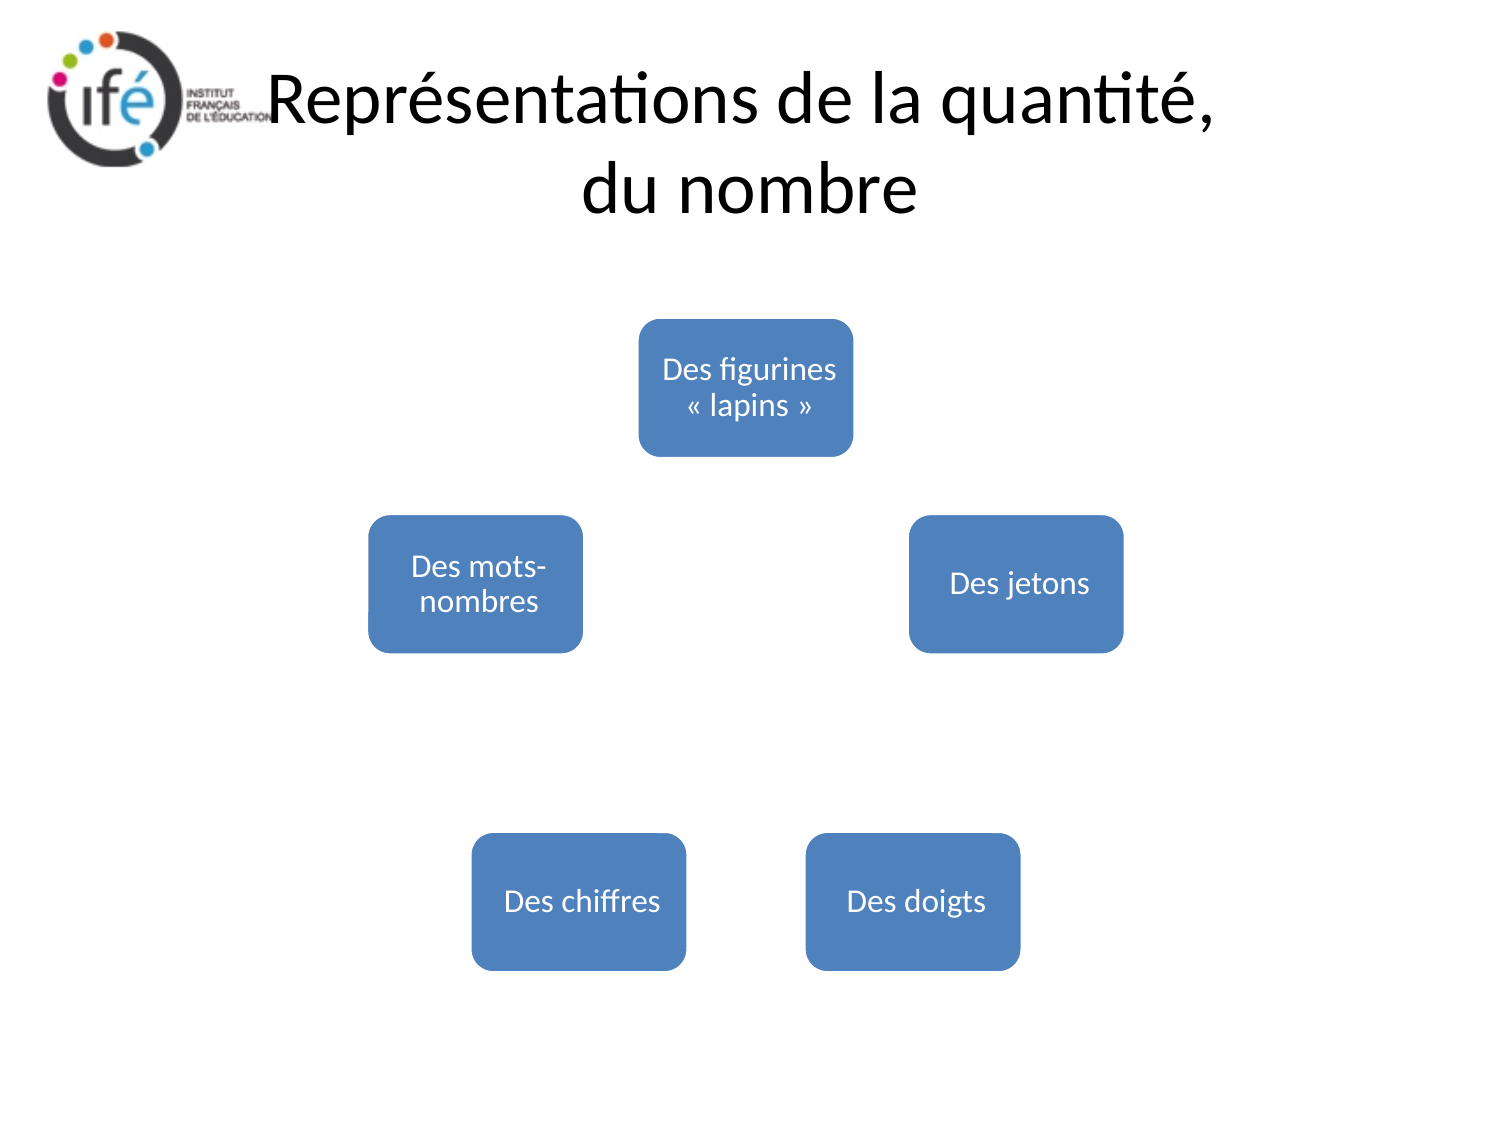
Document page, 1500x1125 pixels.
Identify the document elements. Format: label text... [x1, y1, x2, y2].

text_box Des figurines « lapins » [636, 316, 856, 460]
text_box Des jetons [906, 513, 1126, 656]
text_box Des doigts [803, 830, 1023, 974]
text_box Des mots-nombres [366, 513, 586, 656]
picture [46, 30, 275, 169]
title Représentations de la quantité, du nombre [75, 45, 1425, 233]
text_box Des chiffres [469, 830, 689, 974]
